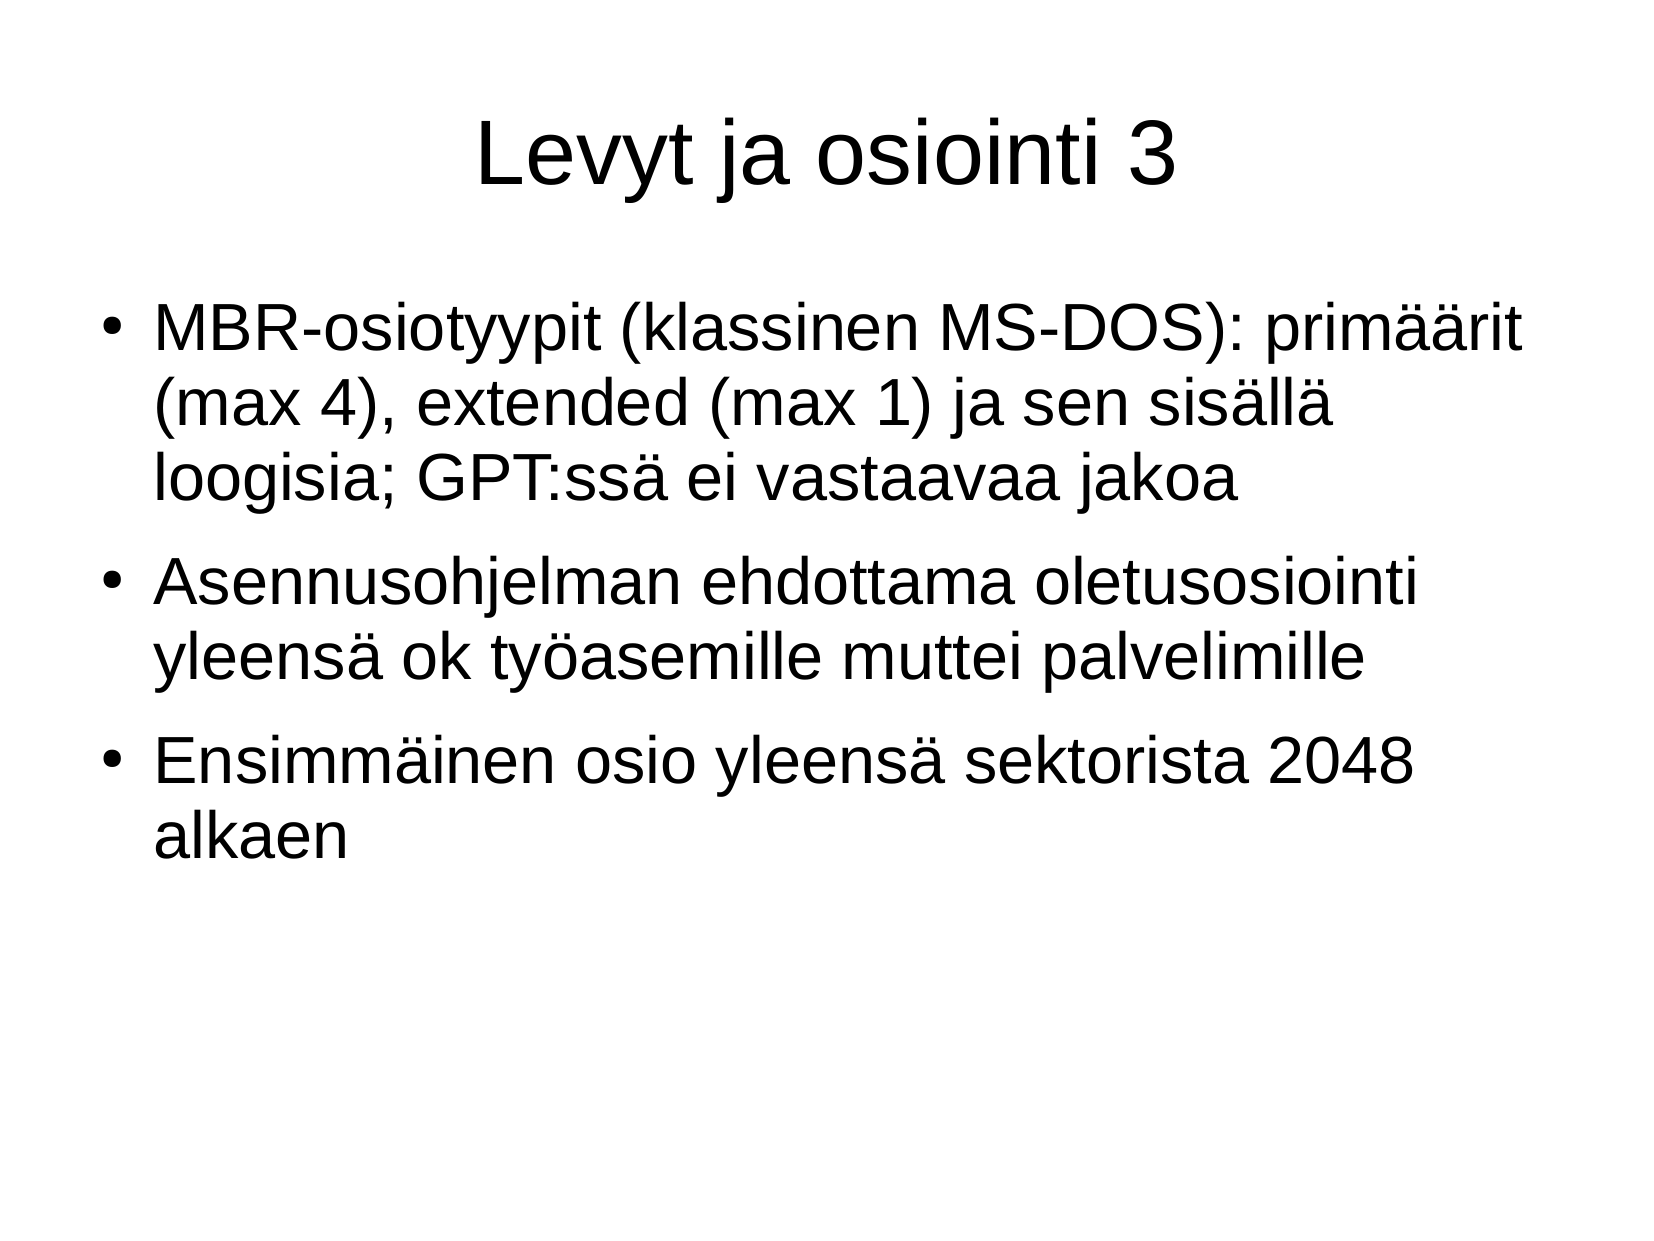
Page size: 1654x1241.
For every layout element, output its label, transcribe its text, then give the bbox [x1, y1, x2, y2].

list MBR-osiotyypit (klassinen MS-DOS): primäärit (max 4), extended (max 1) ja sen sisällä loogisia; GPT:ssä ei vastaavaa jakoa Asennusohjelman ehdottama oletusosiointi yleensä ok työasemille muttei palvelimille Ensimmäinen osio yleensä sektorista 2048 alkaen [82, 290, 1571, 1010]
title Levyt ja osiointi 3 [82, 49, 1571, 257]
